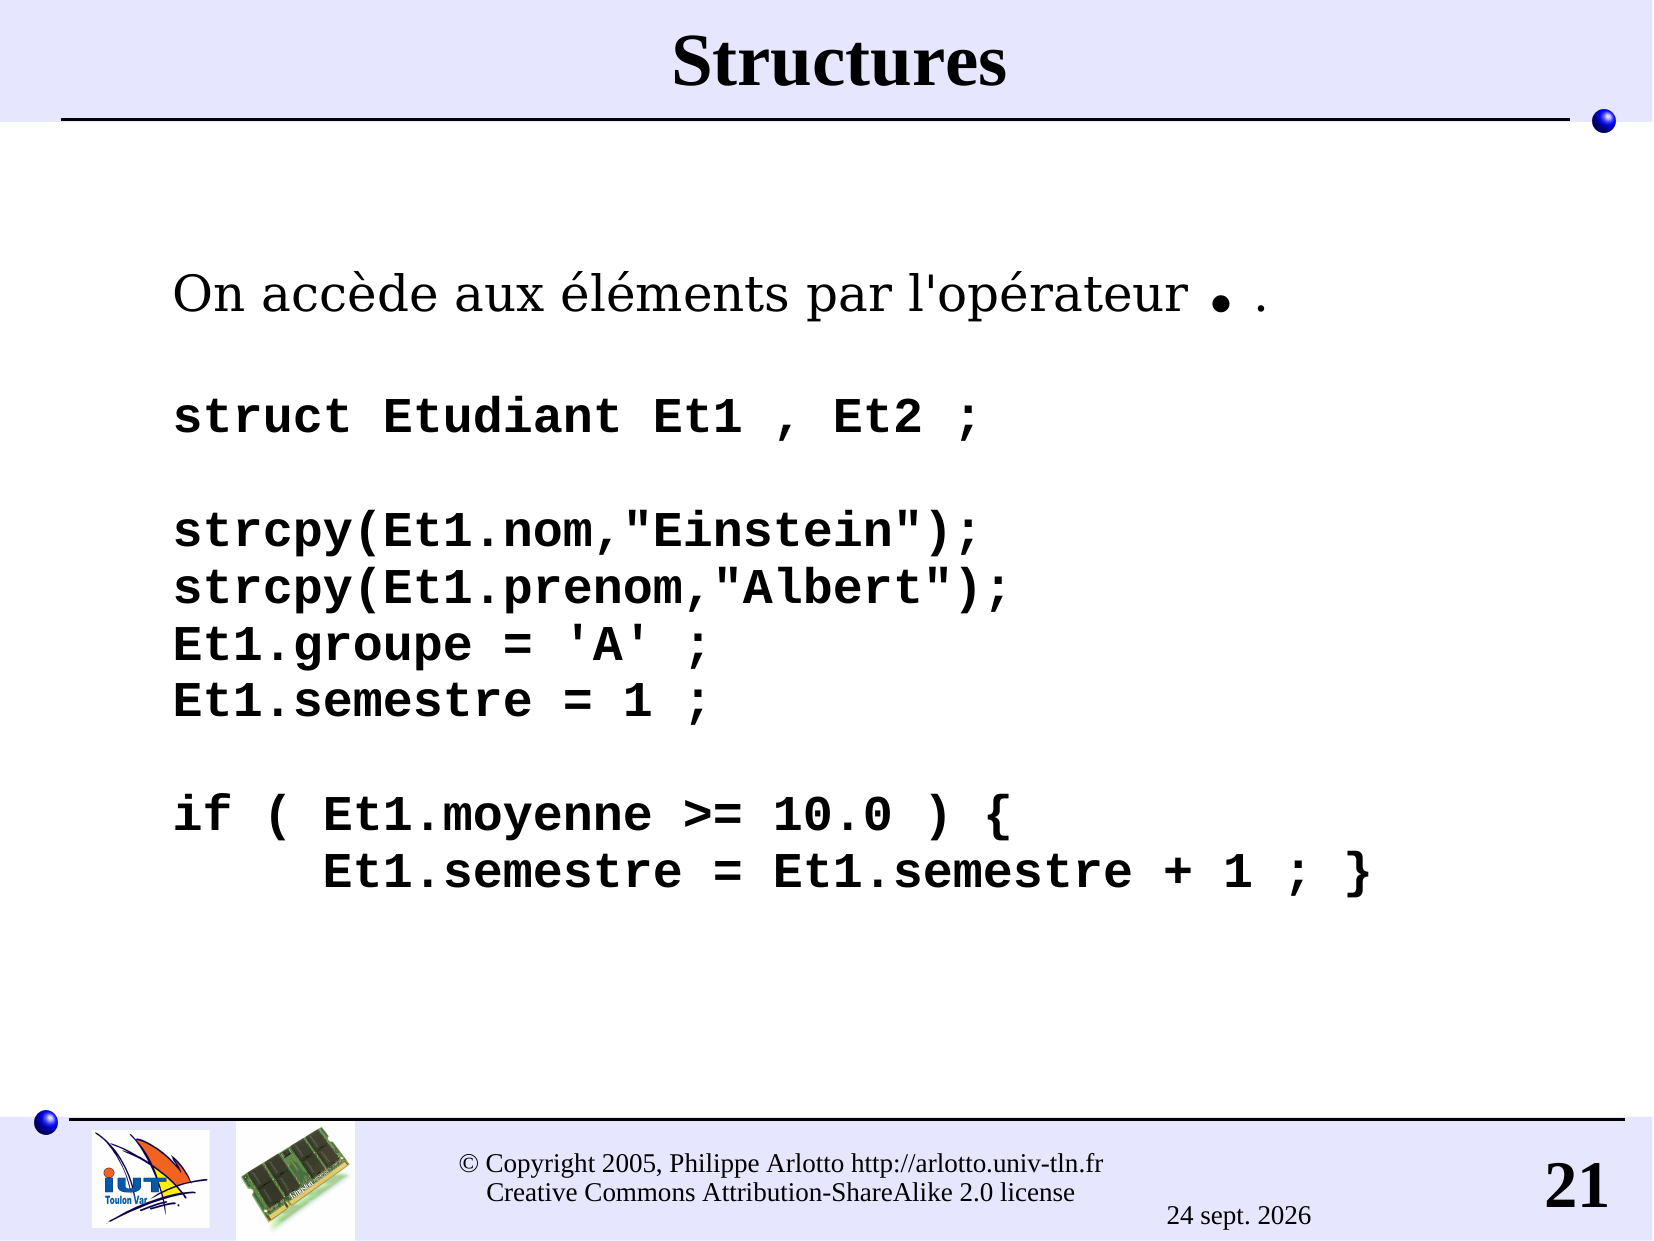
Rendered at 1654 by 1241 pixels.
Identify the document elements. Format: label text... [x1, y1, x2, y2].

title Structures [95, 11, 1585, 110]
text_box On accède aux éléments par l'opérateur . . struct Etudiant Et1 , Et2 ; strcpy(Et1.nom,"Einstein"); strcpy(Et1.prenom,"Albert"); Et1.groupe = 'A' ; Et1.semestre = 1 ; if ( Et1.moyenne >= 10.0 ) { Et1.semestre = Et1.semestre + 1 ; } [172, 225, 1373, 1019]
picture [236, 1121, 355, 1241]
